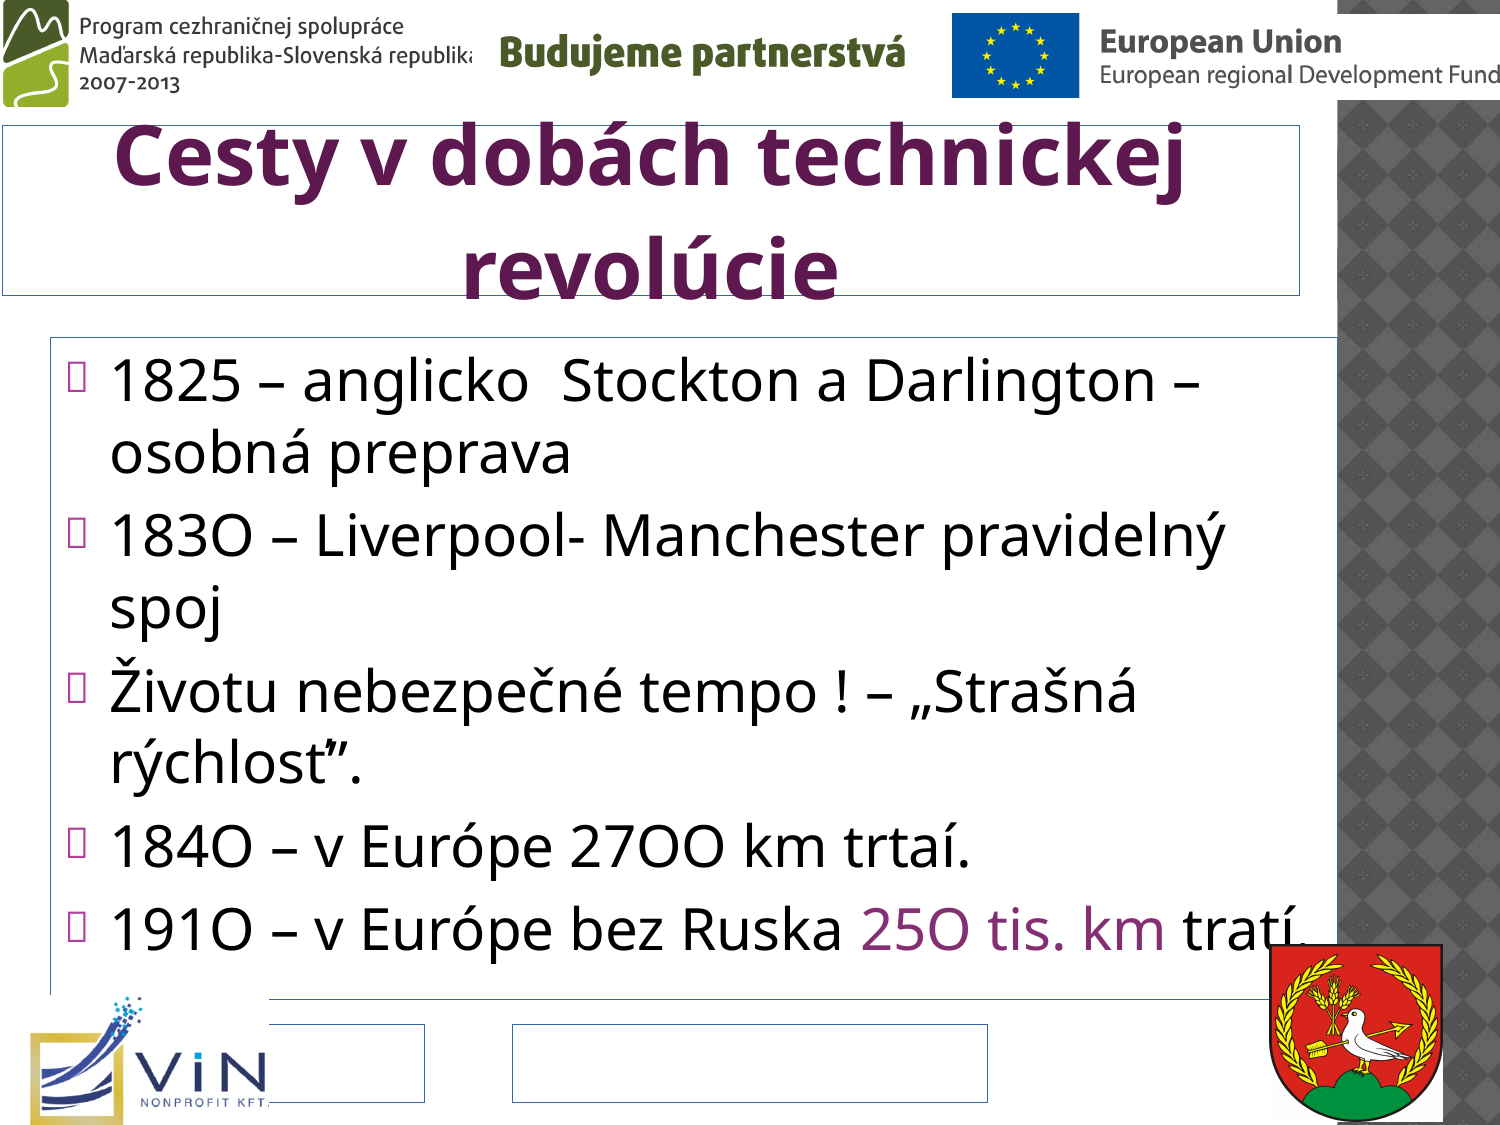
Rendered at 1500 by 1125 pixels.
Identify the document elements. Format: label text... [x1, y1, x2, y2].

title Cesty v dobách technickej revolúcie [2, 125, 1300, 296]
picture [7, 995, 269, 1125]
list 1825 – anglicko Stockton a Darlington – osobná preprava 183O – Liverpool- Manchester pravidelný spoj Životu nebezpečné tempo ! – „Strašná rýchlosť”. 184O – v Európe 27OO km trtaí. 191O – v Európe bez Ruska 25O tis. km tratí. [50, 337, 1338, 1000]
picture [952, 0, 1500, 1125]
picture [0, 0, 944, 119]
